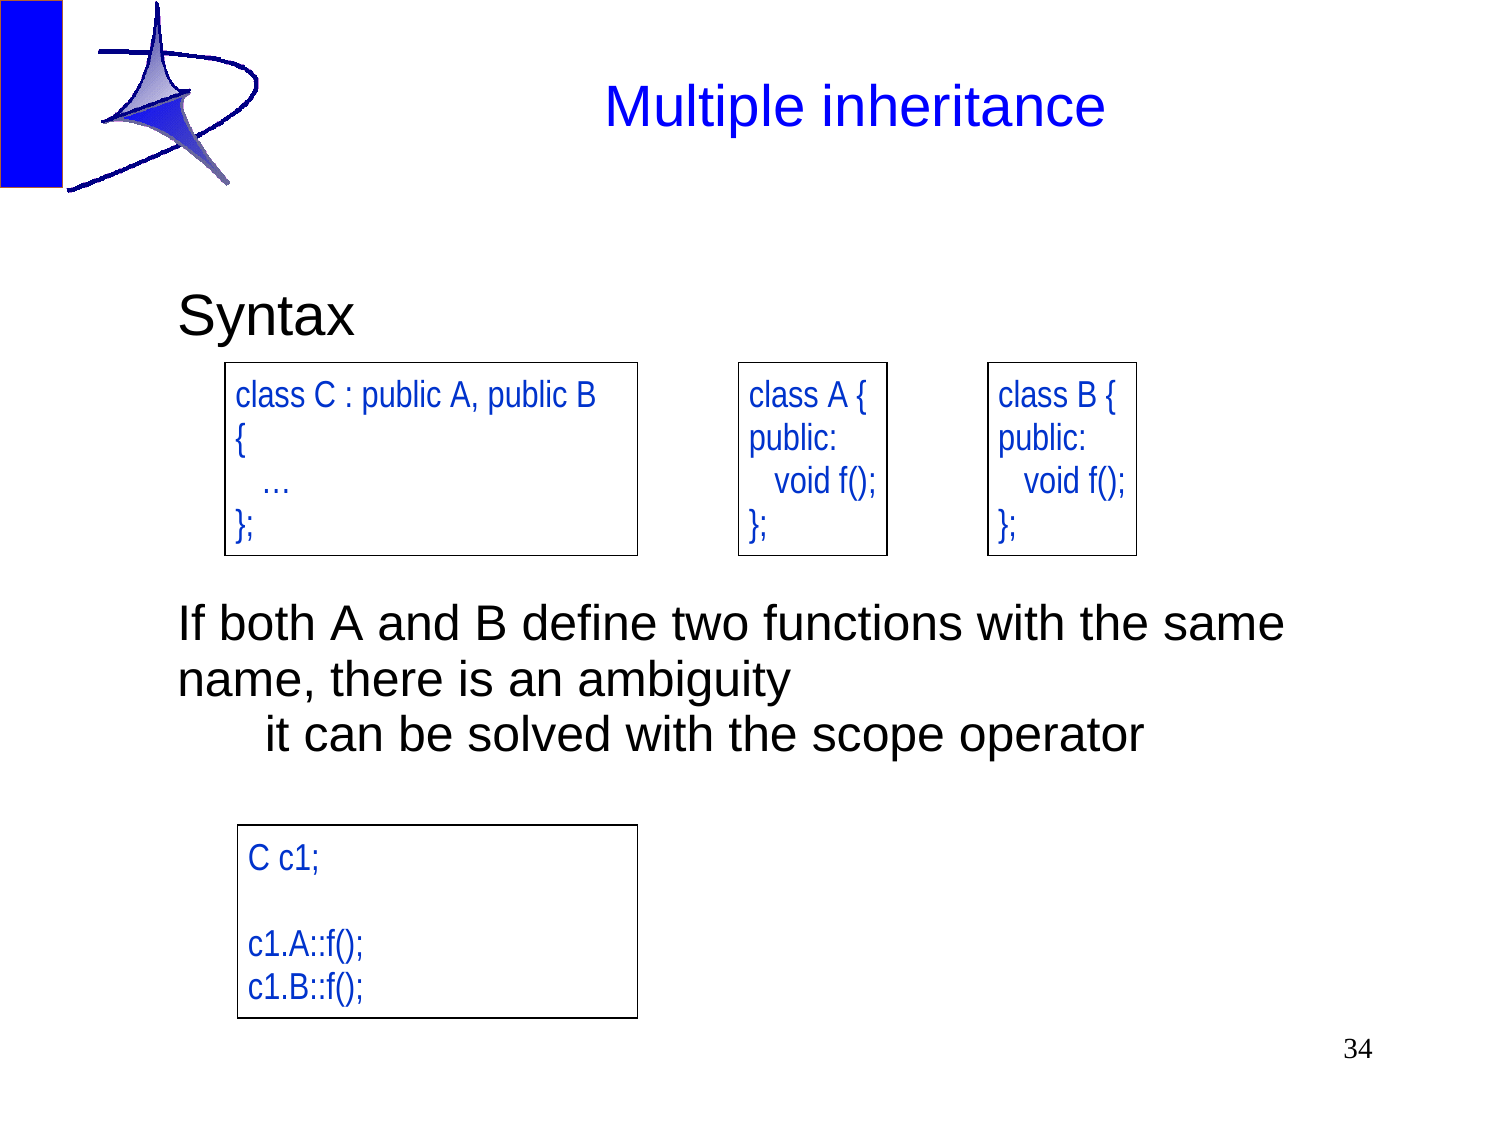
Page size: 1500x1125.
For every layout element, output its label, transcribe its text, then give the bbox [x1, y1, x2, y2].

text_box class A { public: void f(); }; [738, 362, 888, 556]
title Multiple inheritance [262, 24, 1450, 188]
text_box class B { public: void f(); }; [987, 362, 1137, 556]
text_box class C : public A, public B { … }; [224, 362, 638, 556]
text_box C c1; c1.A::f(); c1.B::f(); [237, 824, 638, 1018]
list Syntax [162, 274, 1438, 376]
text_box If both A and B define two functions with the same name, there is an ambiguity it can be solved with the scope operator [162, 587, 1438, 813]
picture [62, 0, 263, 197]
